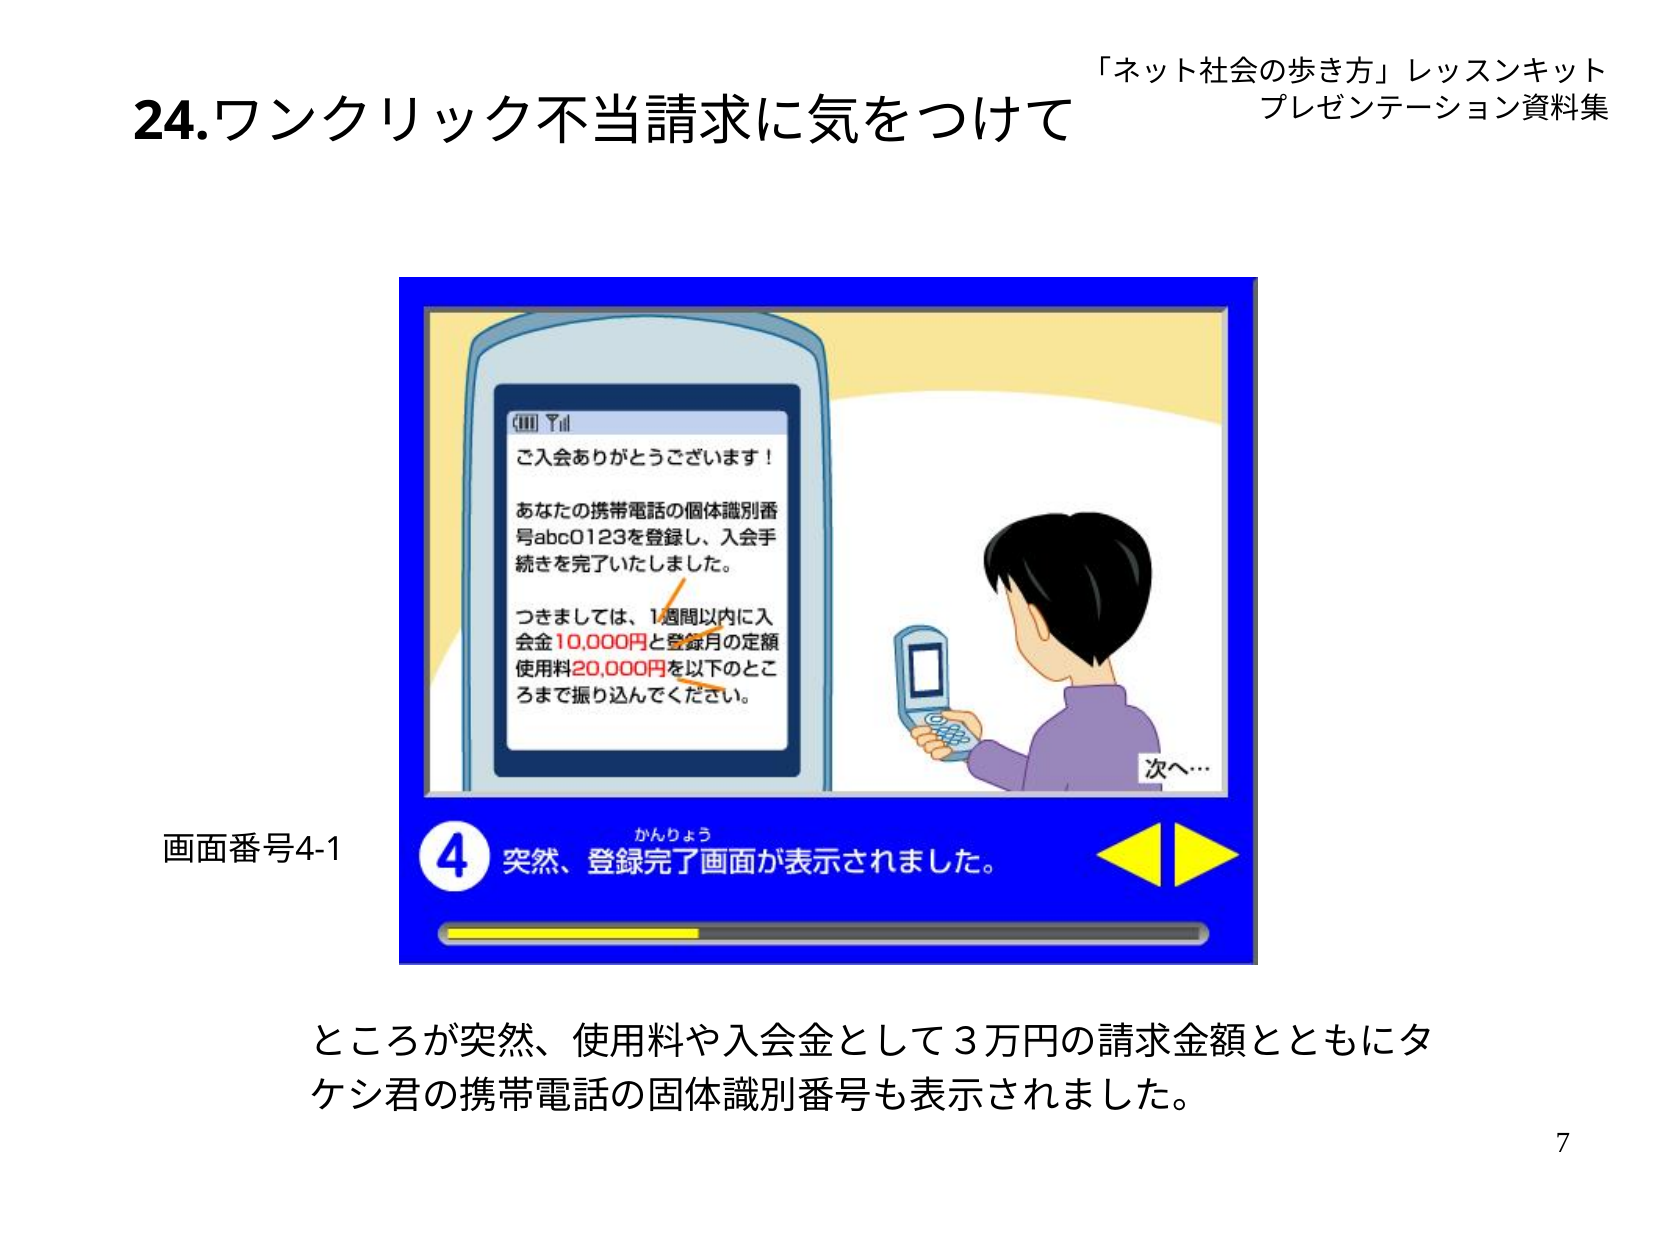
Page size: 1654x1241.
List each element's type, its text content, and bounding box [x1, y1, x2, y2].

text_box 「ネット社会の歩き方」レッスンキット プレゼンテーション資料集 [1062, 44, 1625, 134]
text_box 画面番号4-1 [147, 826, 384, 875]
text_box ところが突然、使用料や入会金として３万円の請求金額とともにタケシ君の携帯電話の固体識別番号も表示されました。 [295, 1003, 1477, 1128]
text_box 24.ワンクリック不当請求に気をつけて [118, 88, 1270, 158]
picture [399, 277, 1258, 965]
